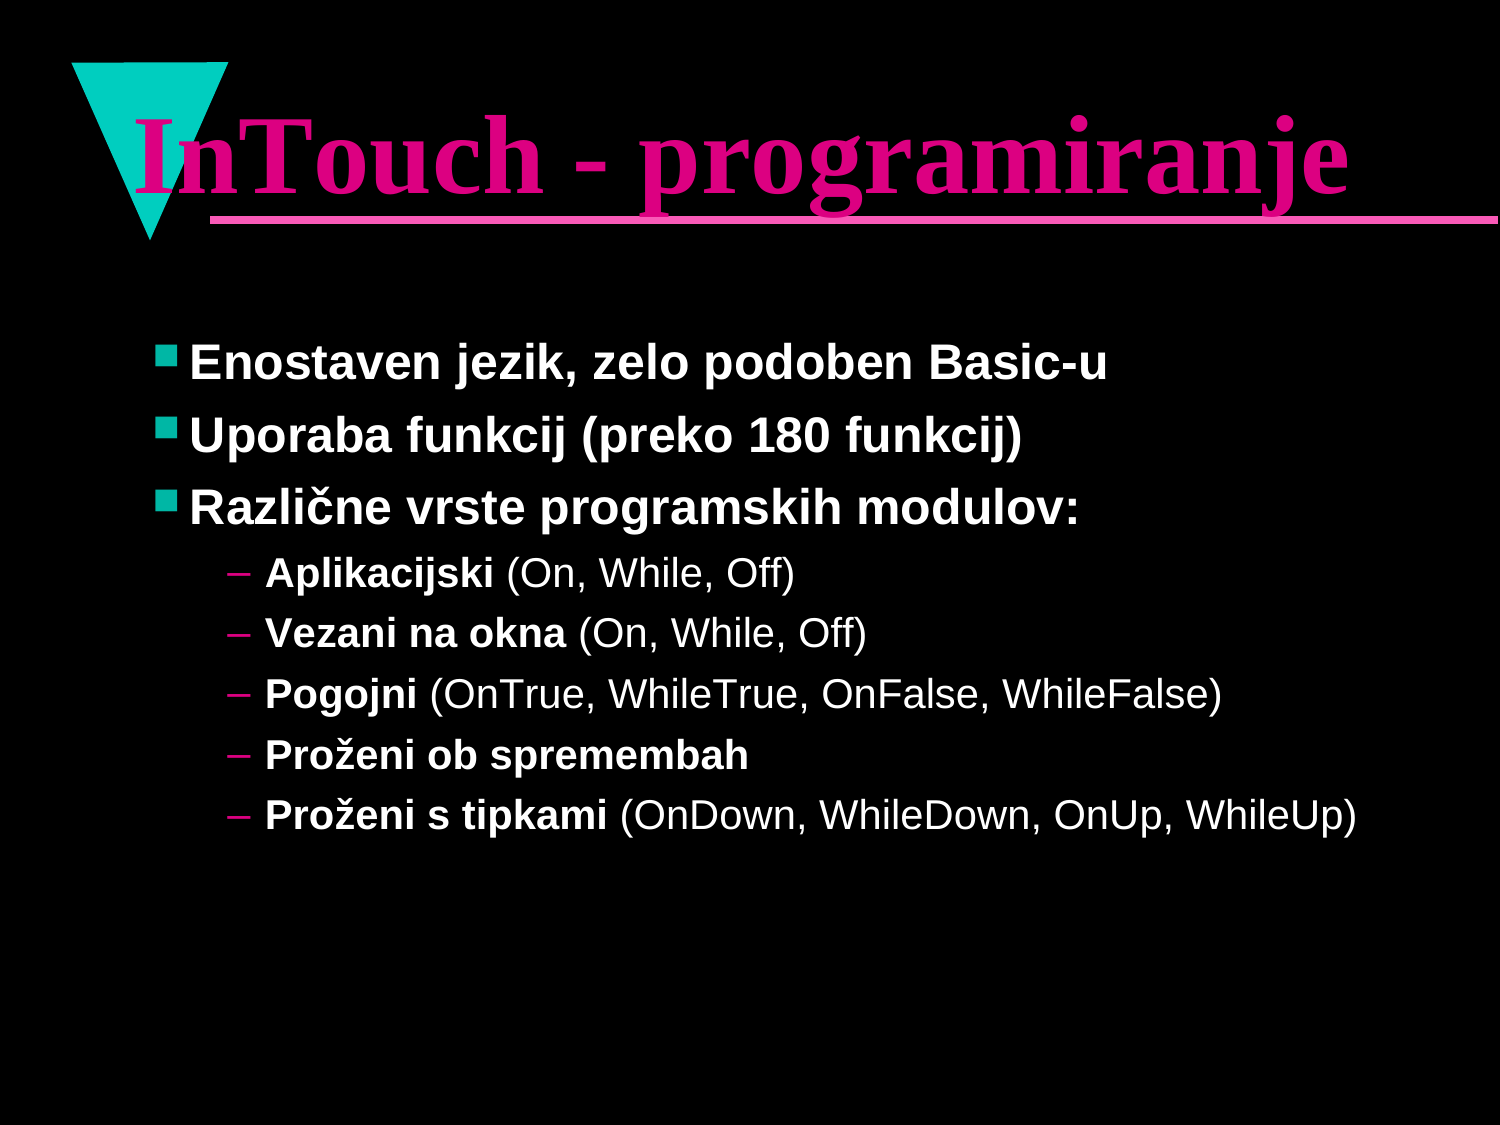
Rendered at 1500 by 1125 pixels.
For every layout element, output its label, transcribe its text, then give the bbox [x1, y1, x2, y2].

title InTouch - programiranje [117, 63, 1500, 249]
list Enostaven jezik, zelo podoben Basic-u Uporaba funkcij (preko 180 funkcij) Različne vrste programskih modulov: Aplikacijski (On, While, Off) Vezani na okna (On, While, Off) Pogojni (OnTrue, WhileTrue, OnFalse, WhileFalse) Proženi ob spremembah Proženi s tipkami (OnDown, WhileDown, OnUp, WhileUp) [62, 249, 1500, 990]
